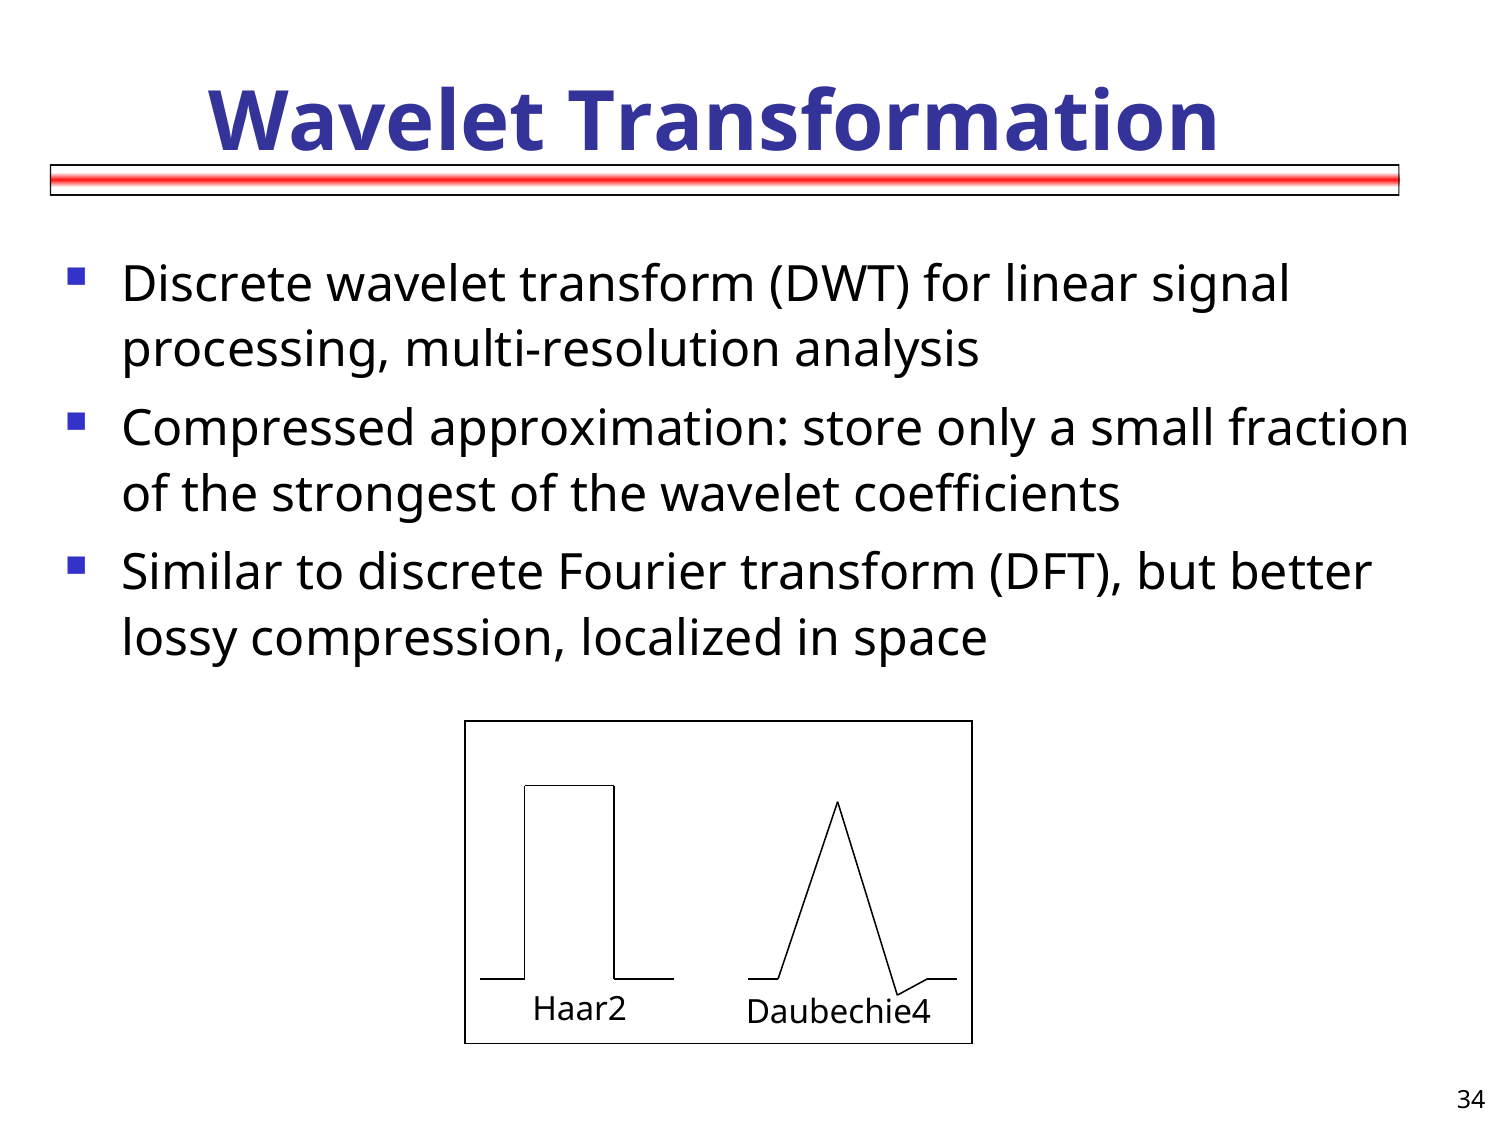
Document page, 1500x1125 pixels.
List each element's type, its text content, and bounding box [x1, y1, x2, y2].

list Discrete wavelet transform (DWT) for linear signal processing, multi-resolution analysis Compressed approximation: store only a small fraction of the strongest of the wavelet coefficients Similar to discrete Fourier transform (DFT), but better lossy compression, localized in space [49, 237, 1438, 1047]
title Wavelet Transformation [37, 37, 1411, 175]
text_box Daubechie4 [731, 979, 947, 1039]
text_box [465, 721, 972, 1044]
text_box Haar2 [517, 978, 643, 1035]
text_box <number> [1187, 1062, 1500, 1125]
